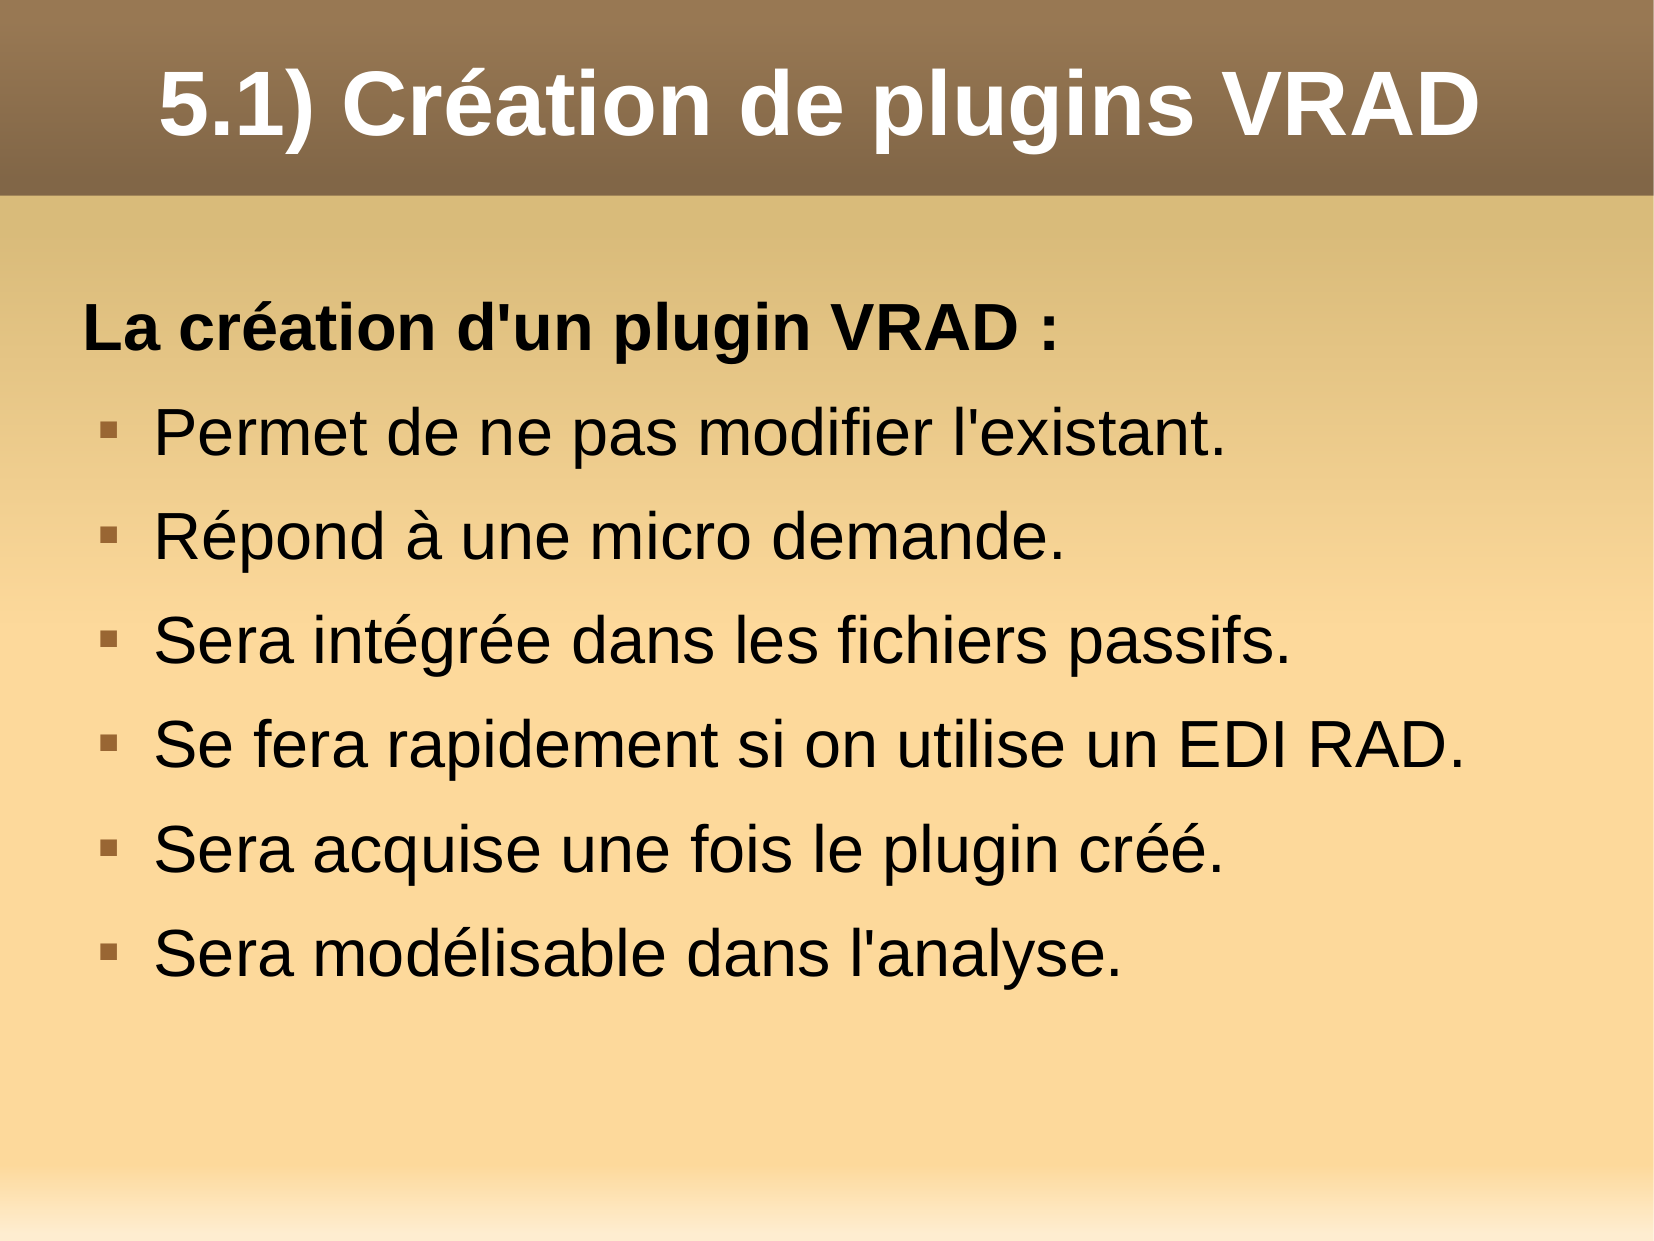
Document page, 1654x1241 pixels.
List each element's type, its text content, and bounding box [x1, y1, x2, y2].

list La création d'un plugin VRAD : Permet de ne pas modifier l'existant. Répond à une micro demande. Sera intégrée dans les fichiers passifs. Se fera rapidement si on utilise un EDI RAD. Sera acquise une fois le plugin créé. Sera modélisable dans l'analyse. [82, 290, 1571, 1094]
picture [0, 0, 1654, 1241]
title 5.1) Création de plugins VRAD [76, 7, 1565, 200]
